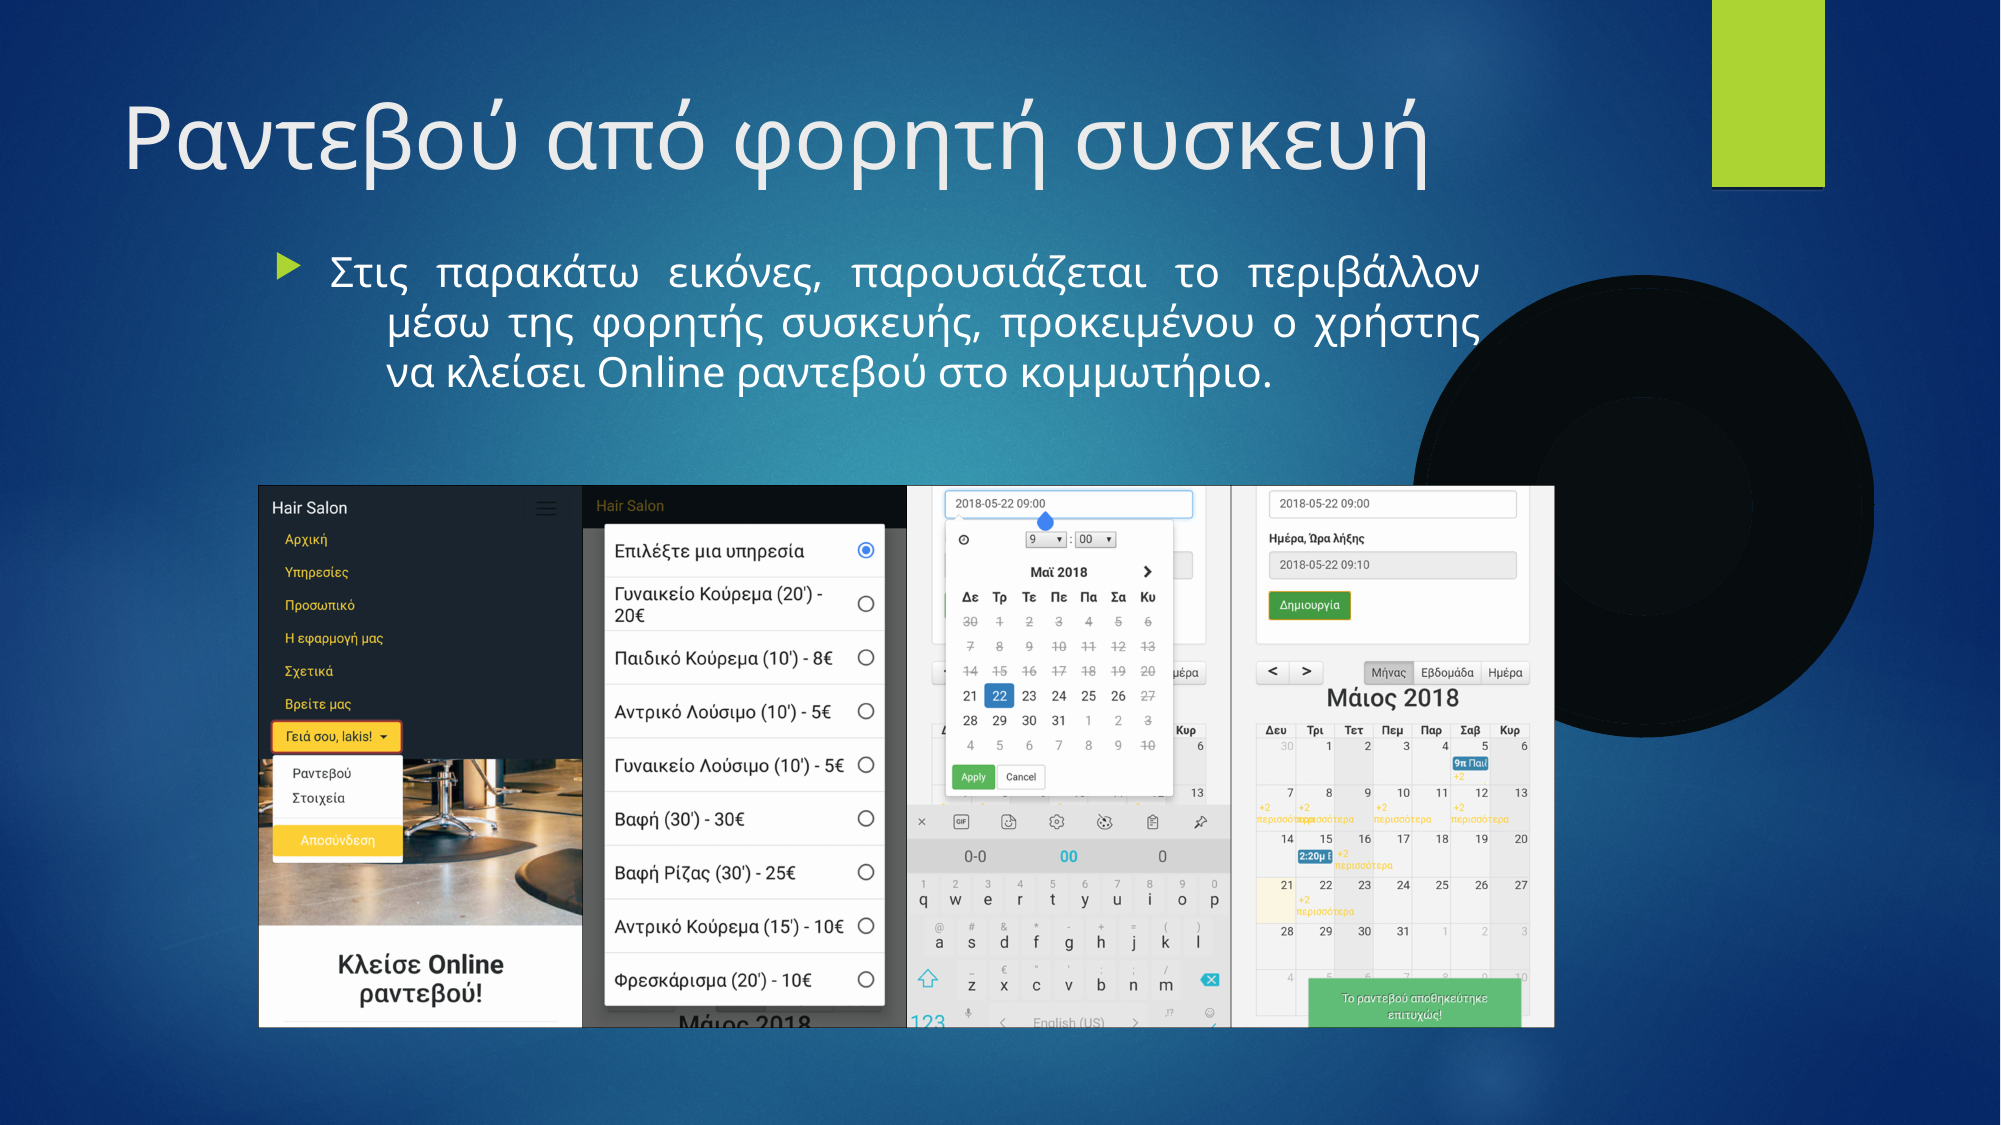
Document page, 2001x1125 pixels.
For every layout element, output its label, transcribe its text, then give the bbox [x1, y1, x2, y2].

picture [258, 485, 1555, 1028]
title Ραντεβού από φορητή συσκευή [106, 74, 1649, 218]
text_box Στις παρακάτω εικόνες, παρουσιάζεται το περιβάλλον μέσω της φορητής συσκευής, προκειμένου ο χρήστης να κλείσει Online ραντεβού στο κομμωτήριο. [258, 238, 1496, 431]
